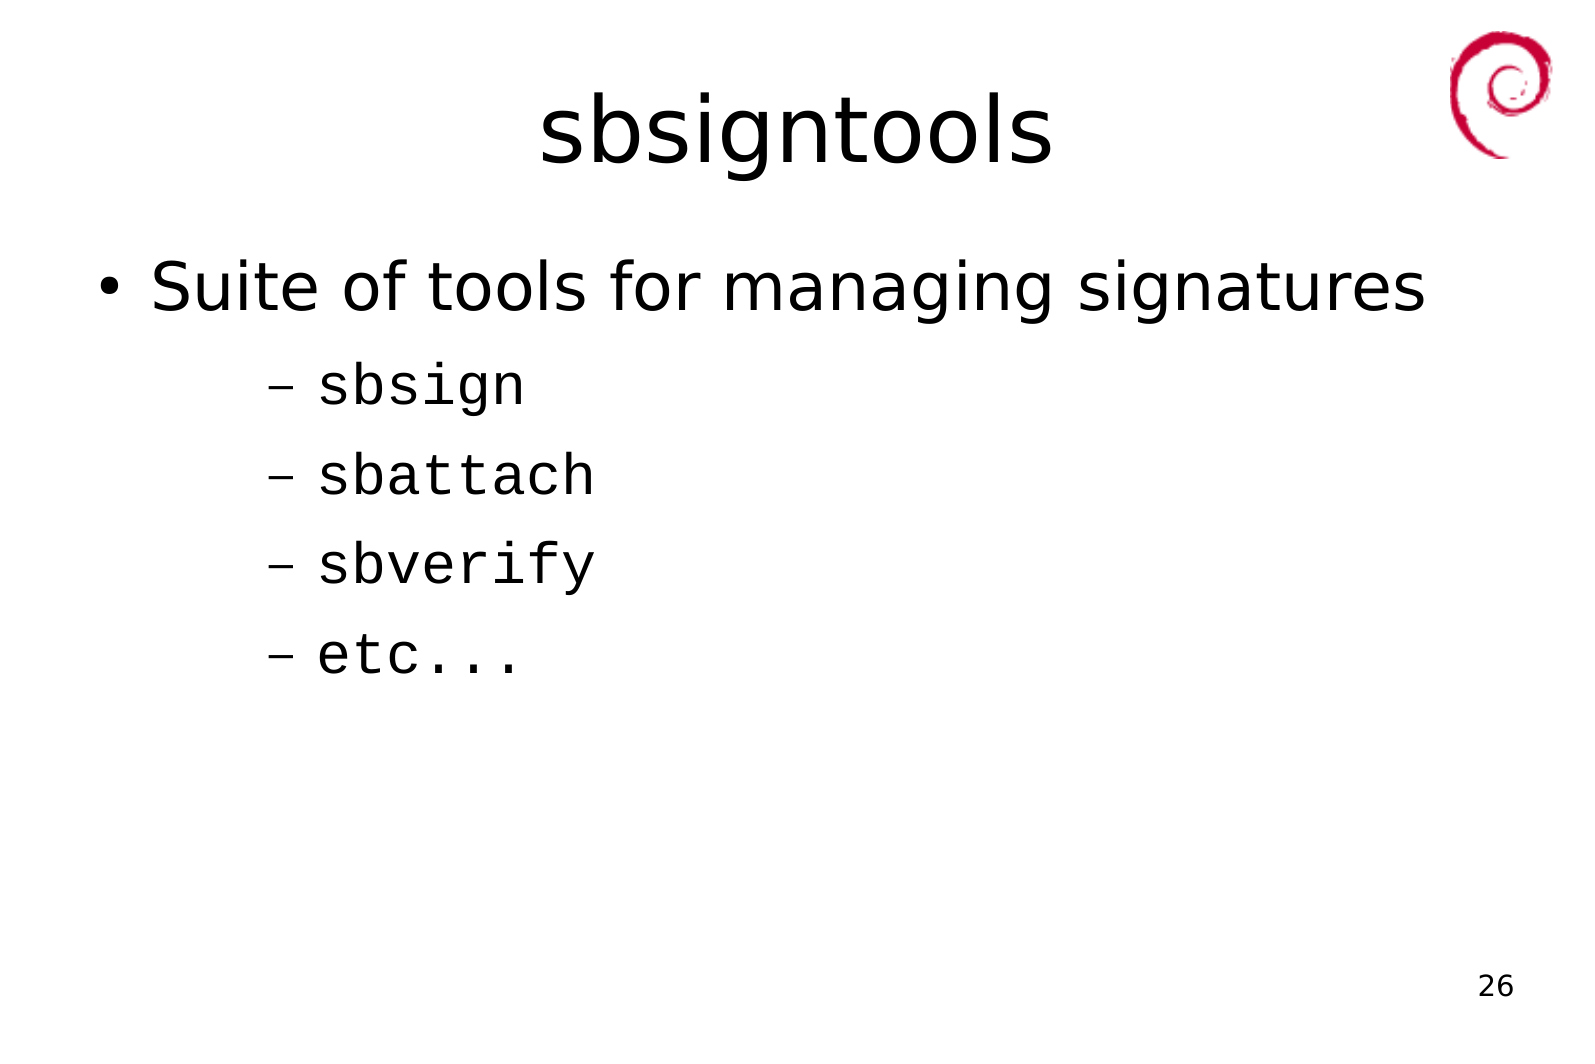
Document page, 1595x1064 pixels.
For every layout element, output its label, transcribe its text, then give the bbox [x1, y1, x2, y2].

picture [1450, 31, 1555, 159]
title sbsigntools [79, 42, 1515, 220]
list Suite of tools for managing signatures sbsign sbattach sbverify etc... [79, 248, 1515, 951]
